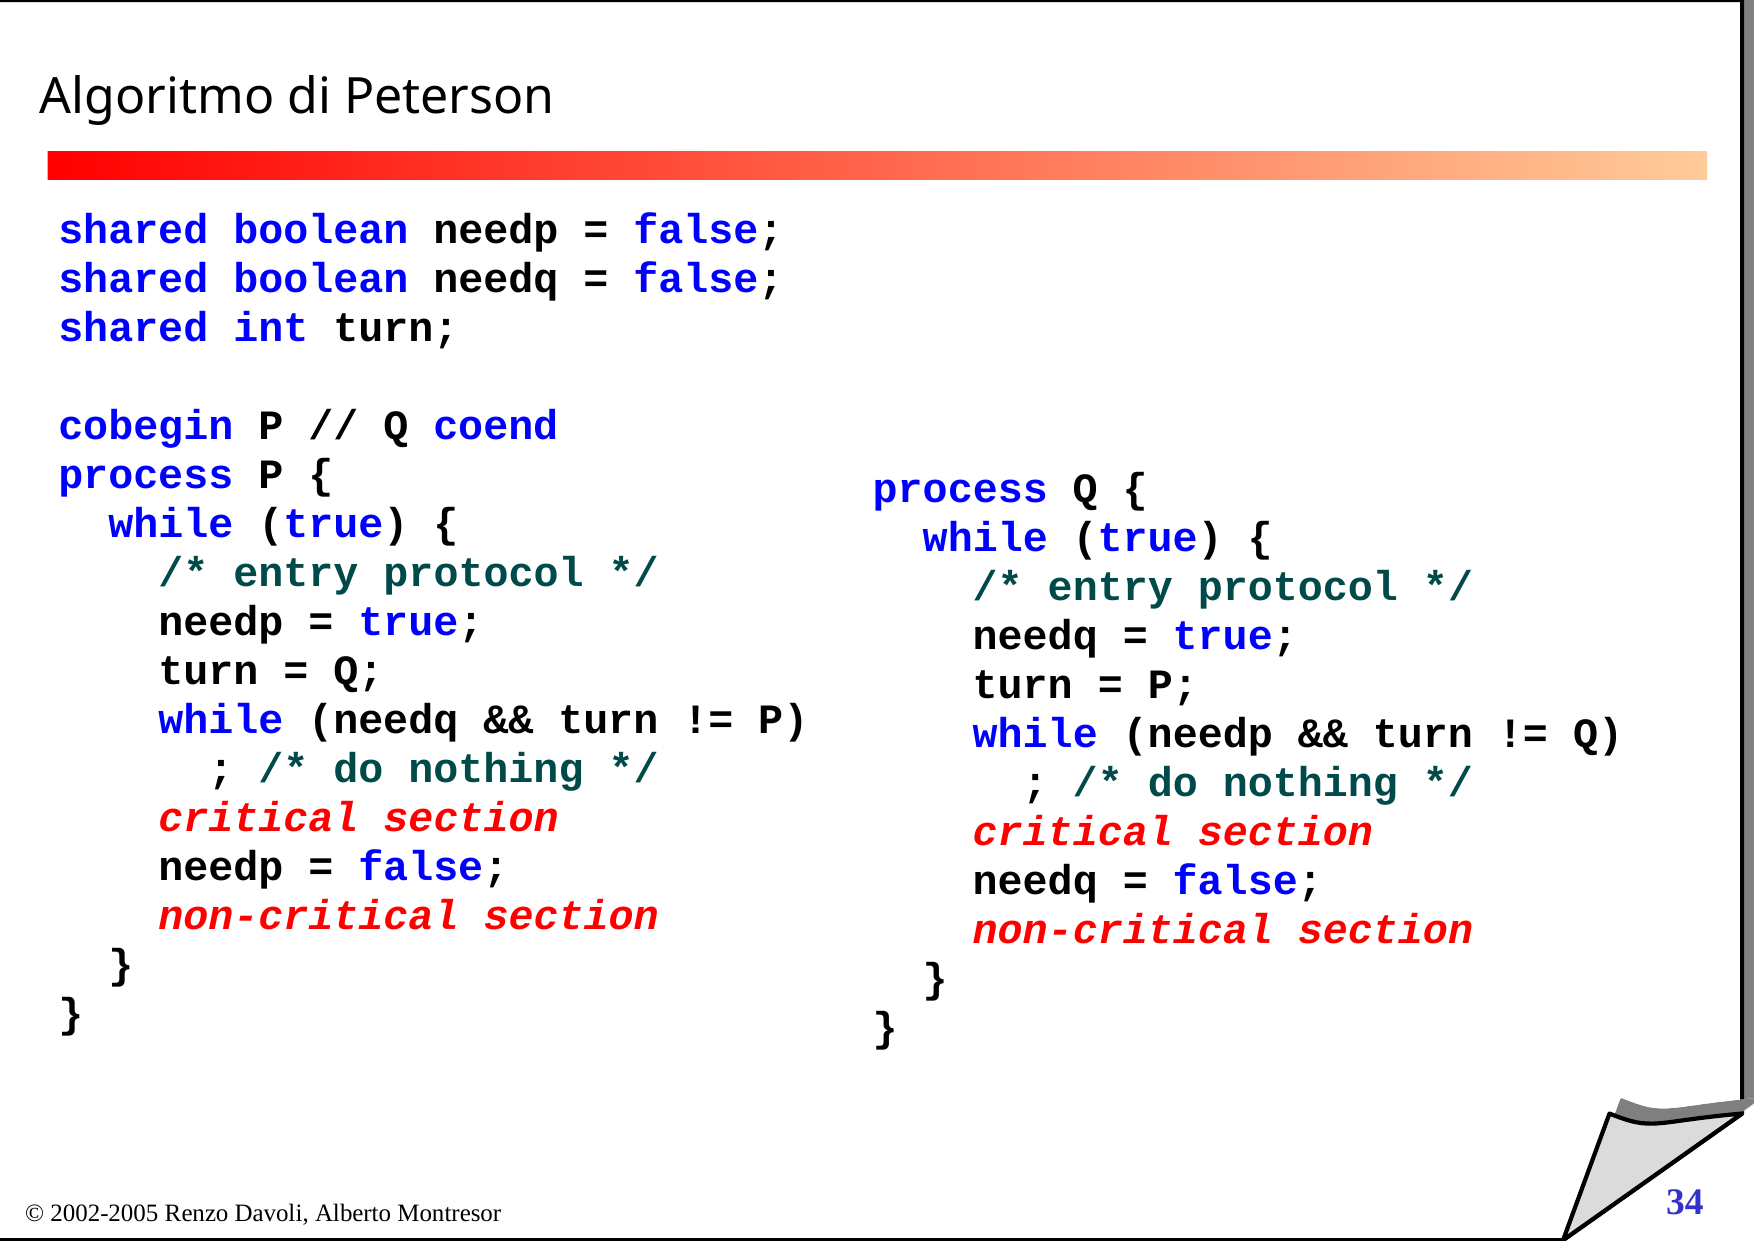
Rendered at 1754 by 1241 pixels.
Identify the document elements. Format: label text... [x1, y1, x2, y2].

list shared boolean needp = false; shared boolean needq = false; shared int turn; cobegin P // Q coend process P { while (true) { /* entry protocol */ needp = true; turn = Q; while (needq && turn != P) ; /* do nothing */ critical section needp = false; non-critical section } } [58, 206, 1696, 1040]
text_box process Q { while (true) { /* entry protocol */ needq = true; turn = P; while (needp && turn != Q) ; /* do nothing */ critical section needq = false; non-critical section } } [872, 318, 1654, 1054]
title Algoritmo di Peterson [39, 49, 1713, 144]
